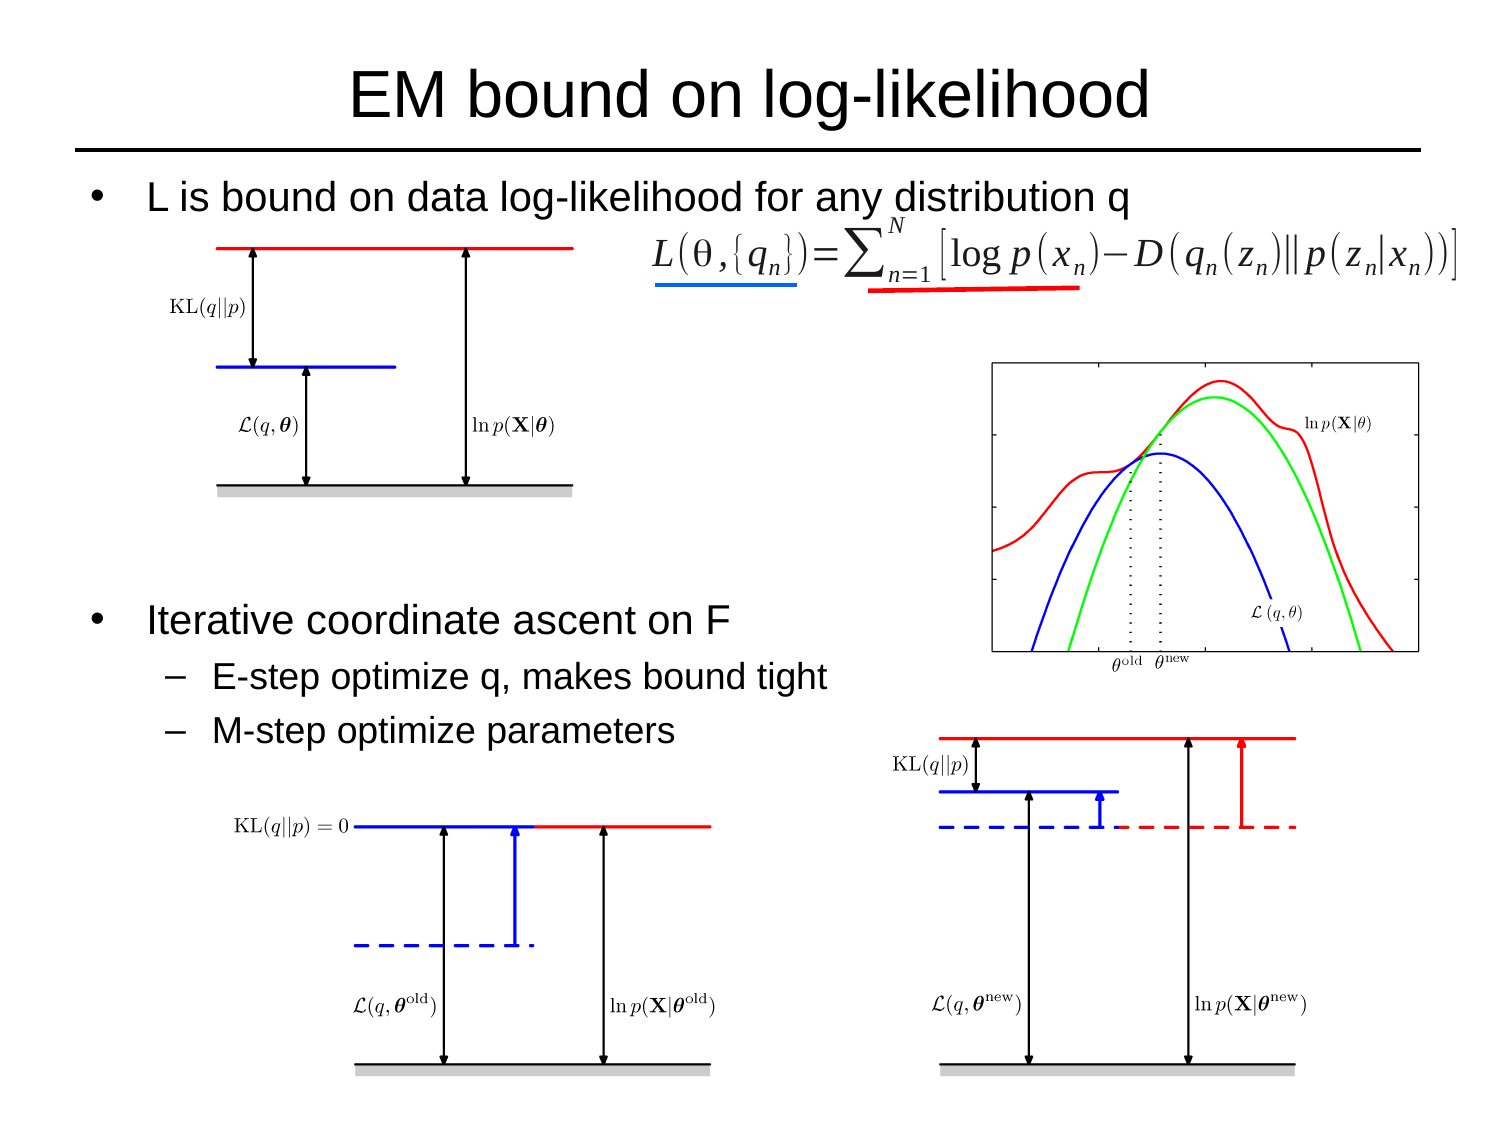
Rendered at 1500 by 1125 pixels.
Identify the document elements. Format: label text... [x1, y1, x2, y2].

picture [888, 736, 1309, 1079]
picture [983, 355, 1426, 681]
title EM bound on log-likelihood [75, 43, 1426, 139]
list L is bound on data log-likelihood for any distribution q Iterative coordinate ascent on F E-step optimize q, makes bound tight M-step optimize parameters [75, 162, 1426, 1101]
chart [1426, 212, 1464, 288]
picture [165, 245, 574, 500]
picture [230, 815, 718, 1079]
